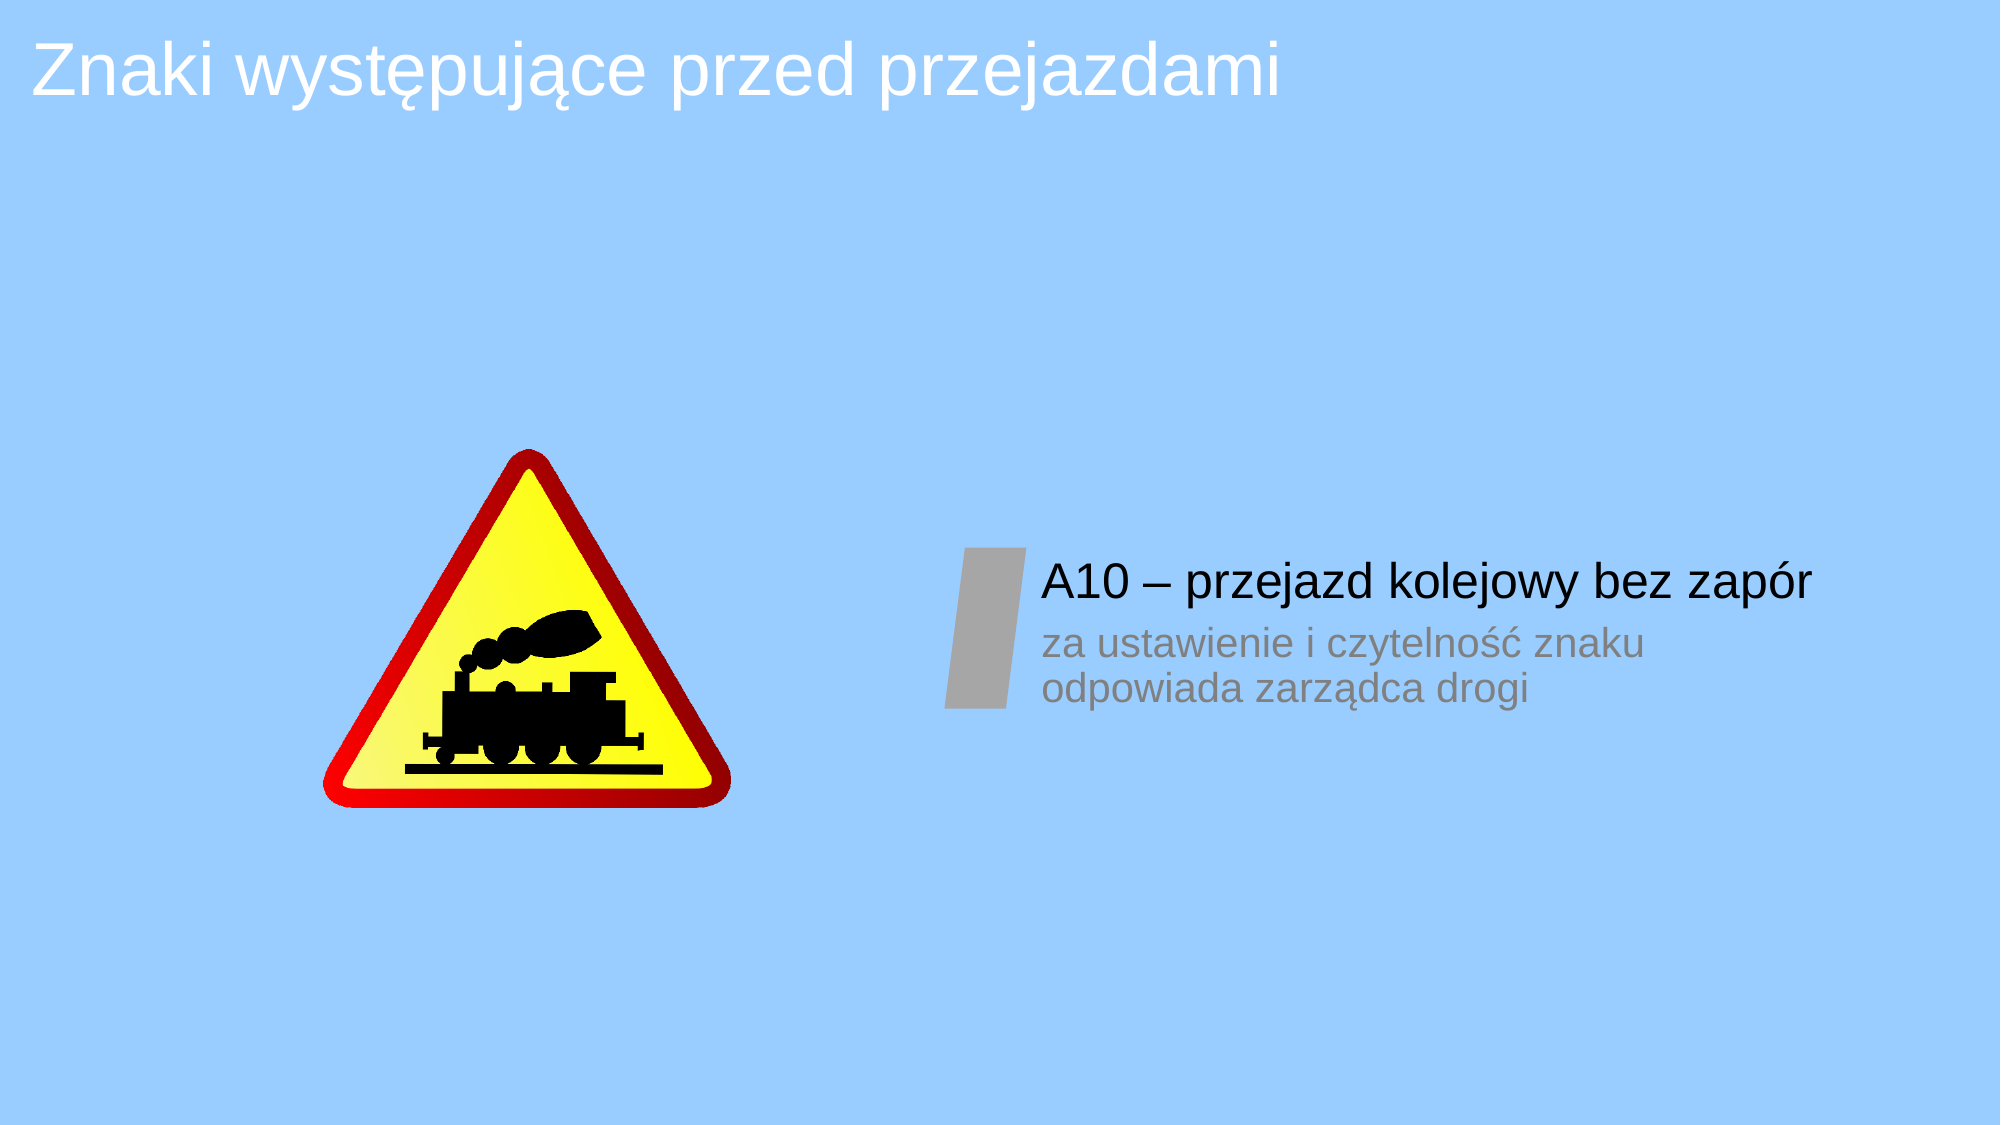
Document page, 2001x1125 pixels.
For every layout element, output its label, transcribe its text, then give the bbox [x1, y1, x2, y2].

title Znaki występujące przed przejazdami [17, 23, 1743, 78]
text_box A10 – przejazd kolejowy bez zapór za ustawienie i czytelność znaku odpowiada zarządca drogi [1026, 547, 2000, 623]
picture [323, 449, 731, 808]
text_box [944, 547, 1026, 709]
